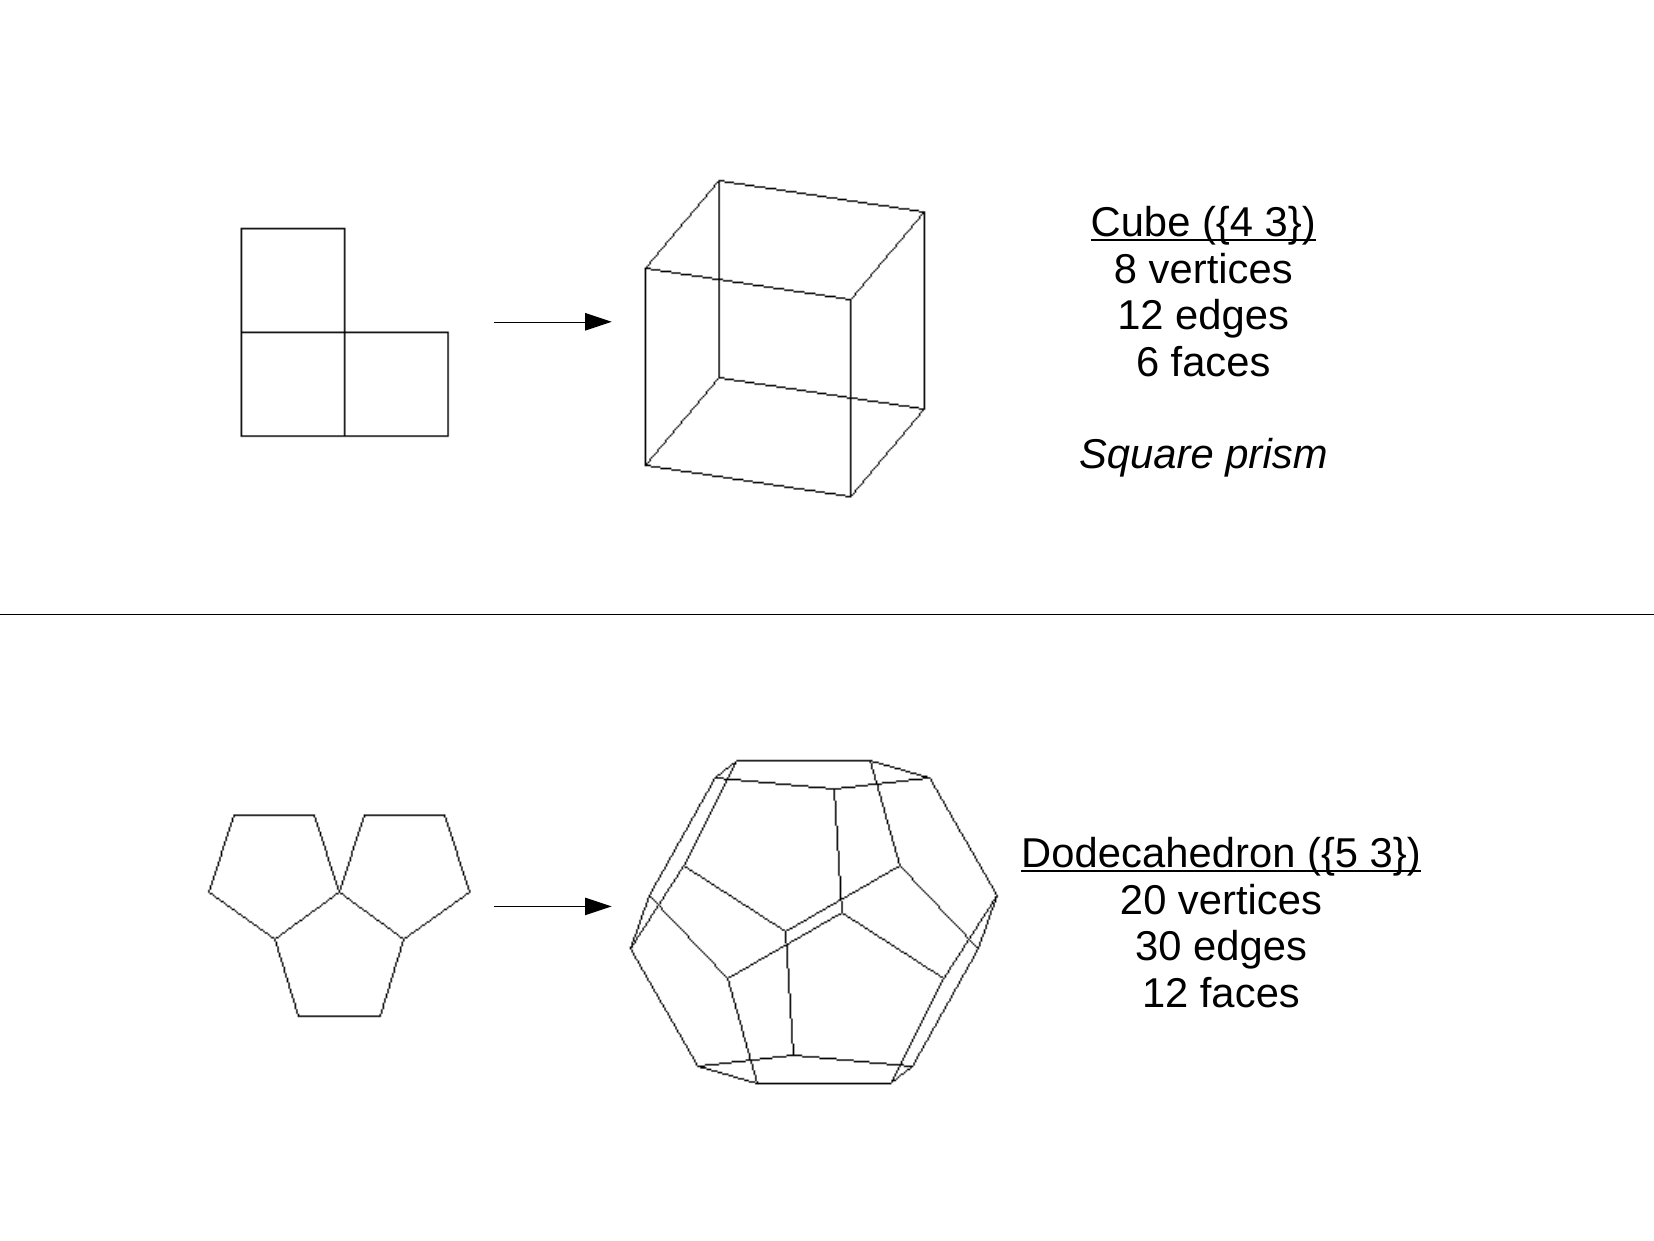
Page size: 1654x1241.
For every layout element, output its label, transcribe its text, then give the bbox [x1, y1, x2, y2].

picture [623, 174, 938, 504]
picture [616, 743, 993, 1105]
picture [188, 810, 474, 1022]
picture [208, 203, 482, 445]
text_box Cube ({4 3}) 8 vertices 12 edges 6 faces Square prism [976, 143, 1431, 534]
text_box Dodecahedron ({5 3}) 20 vertices 30 edges 12 faces [993, 727, 1449, 1119]
